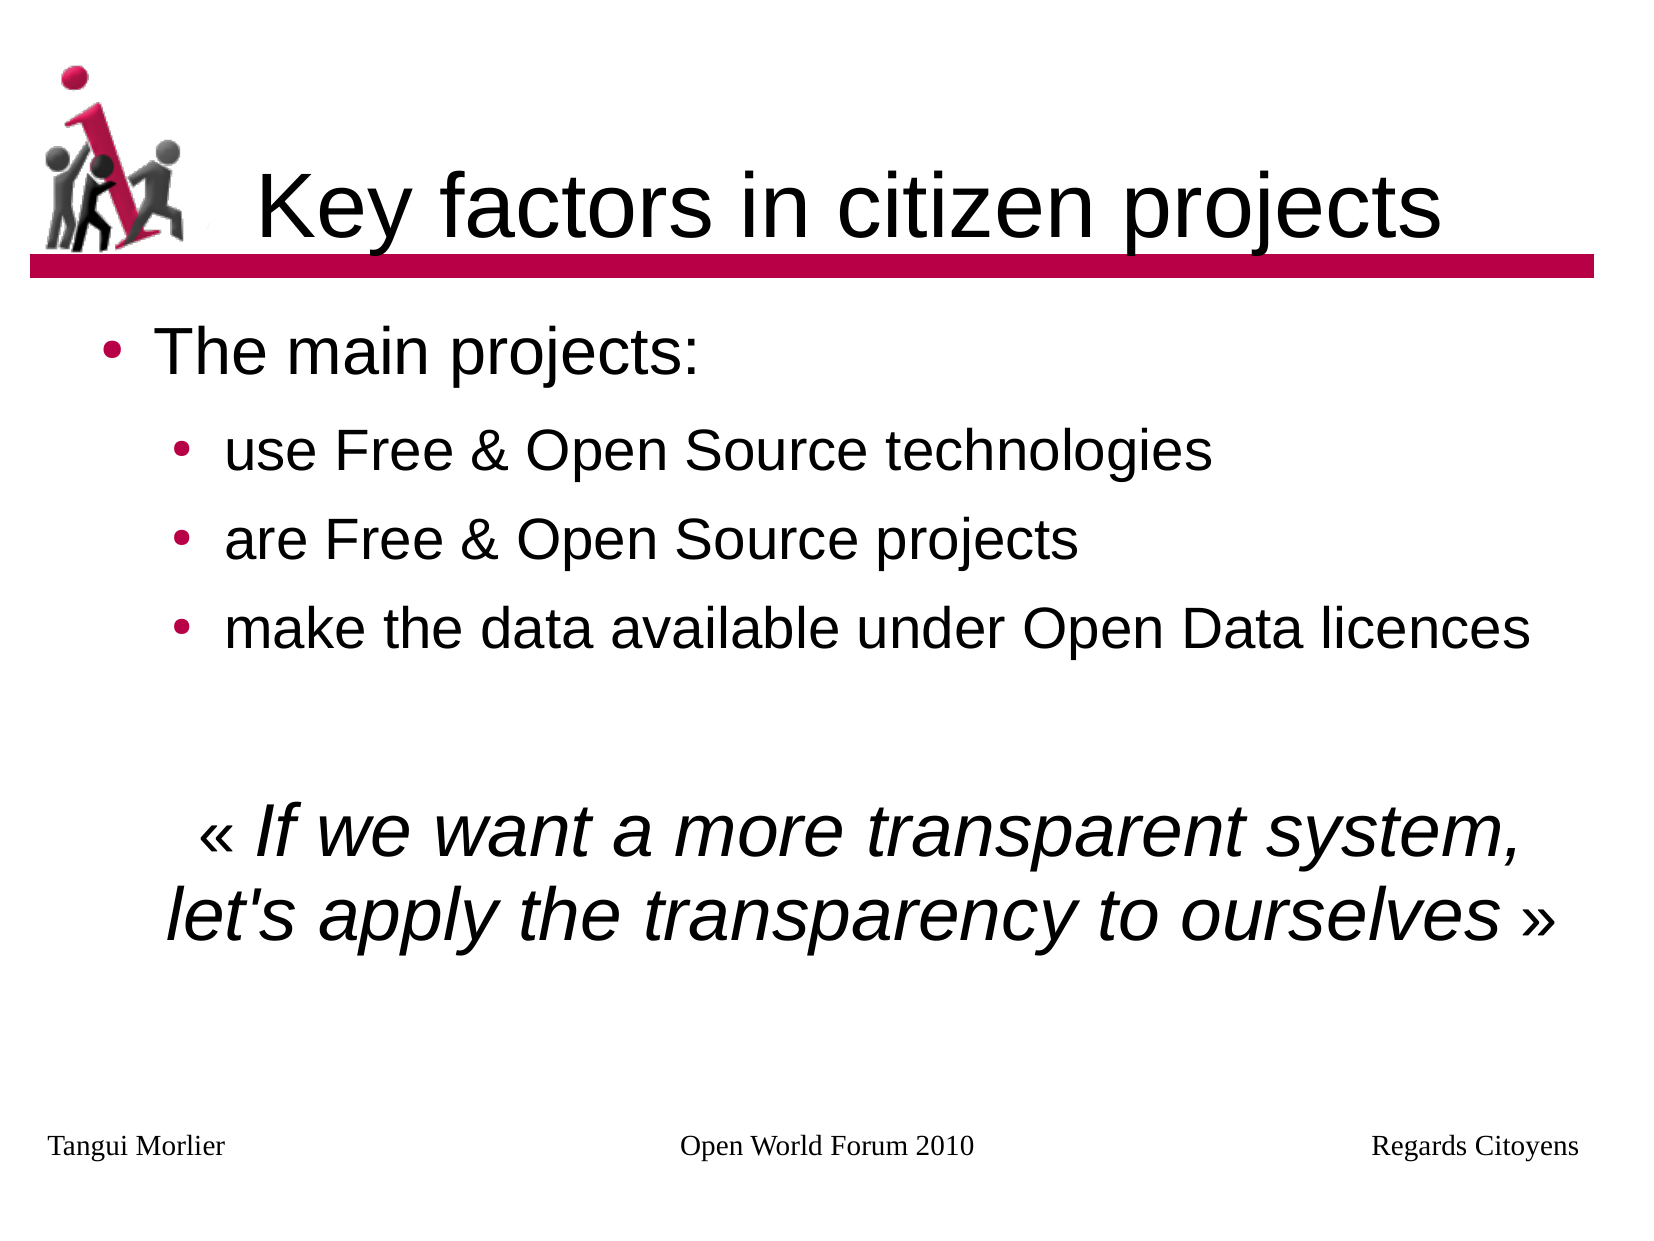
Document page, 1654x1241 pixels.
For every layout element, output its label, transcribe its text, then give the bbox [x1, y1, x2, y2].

title Key factors in citizen projects [106, 102, 1595, 310]
list The main projects: use Free & Open Source technologies are Free & Open Source projects make the data available under Open Data licences « If we want a more transparent system, let's apply the transparency to ourselves » [82, 313, 1571, 1133]
picture [29, 60, 210, 254]
